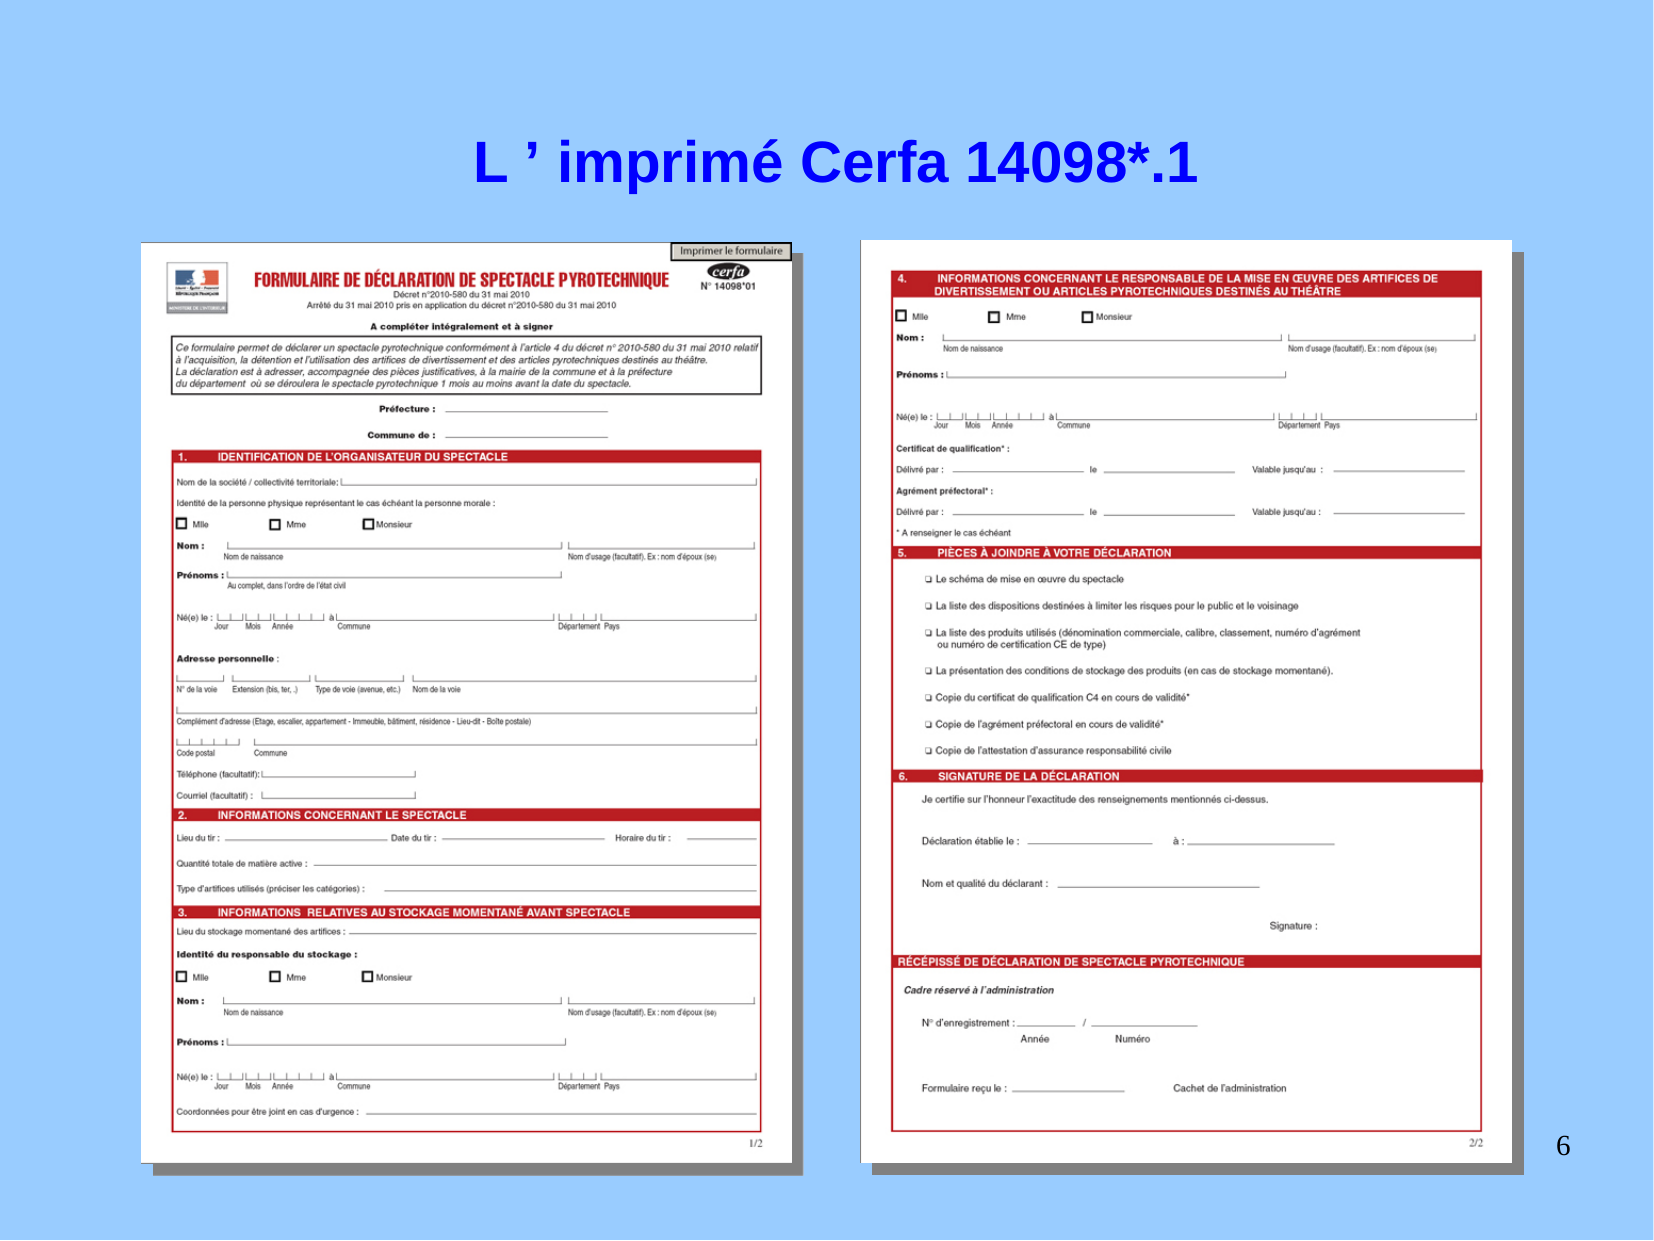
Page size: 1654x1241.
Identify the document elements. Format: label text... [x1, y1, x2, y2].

title L ’ imprimé Cerfa 14098*.1 [122, 116, 1530, 202]
picture [860, 240, 1512, 1163]
picture [141, 242, 792, 1164]
